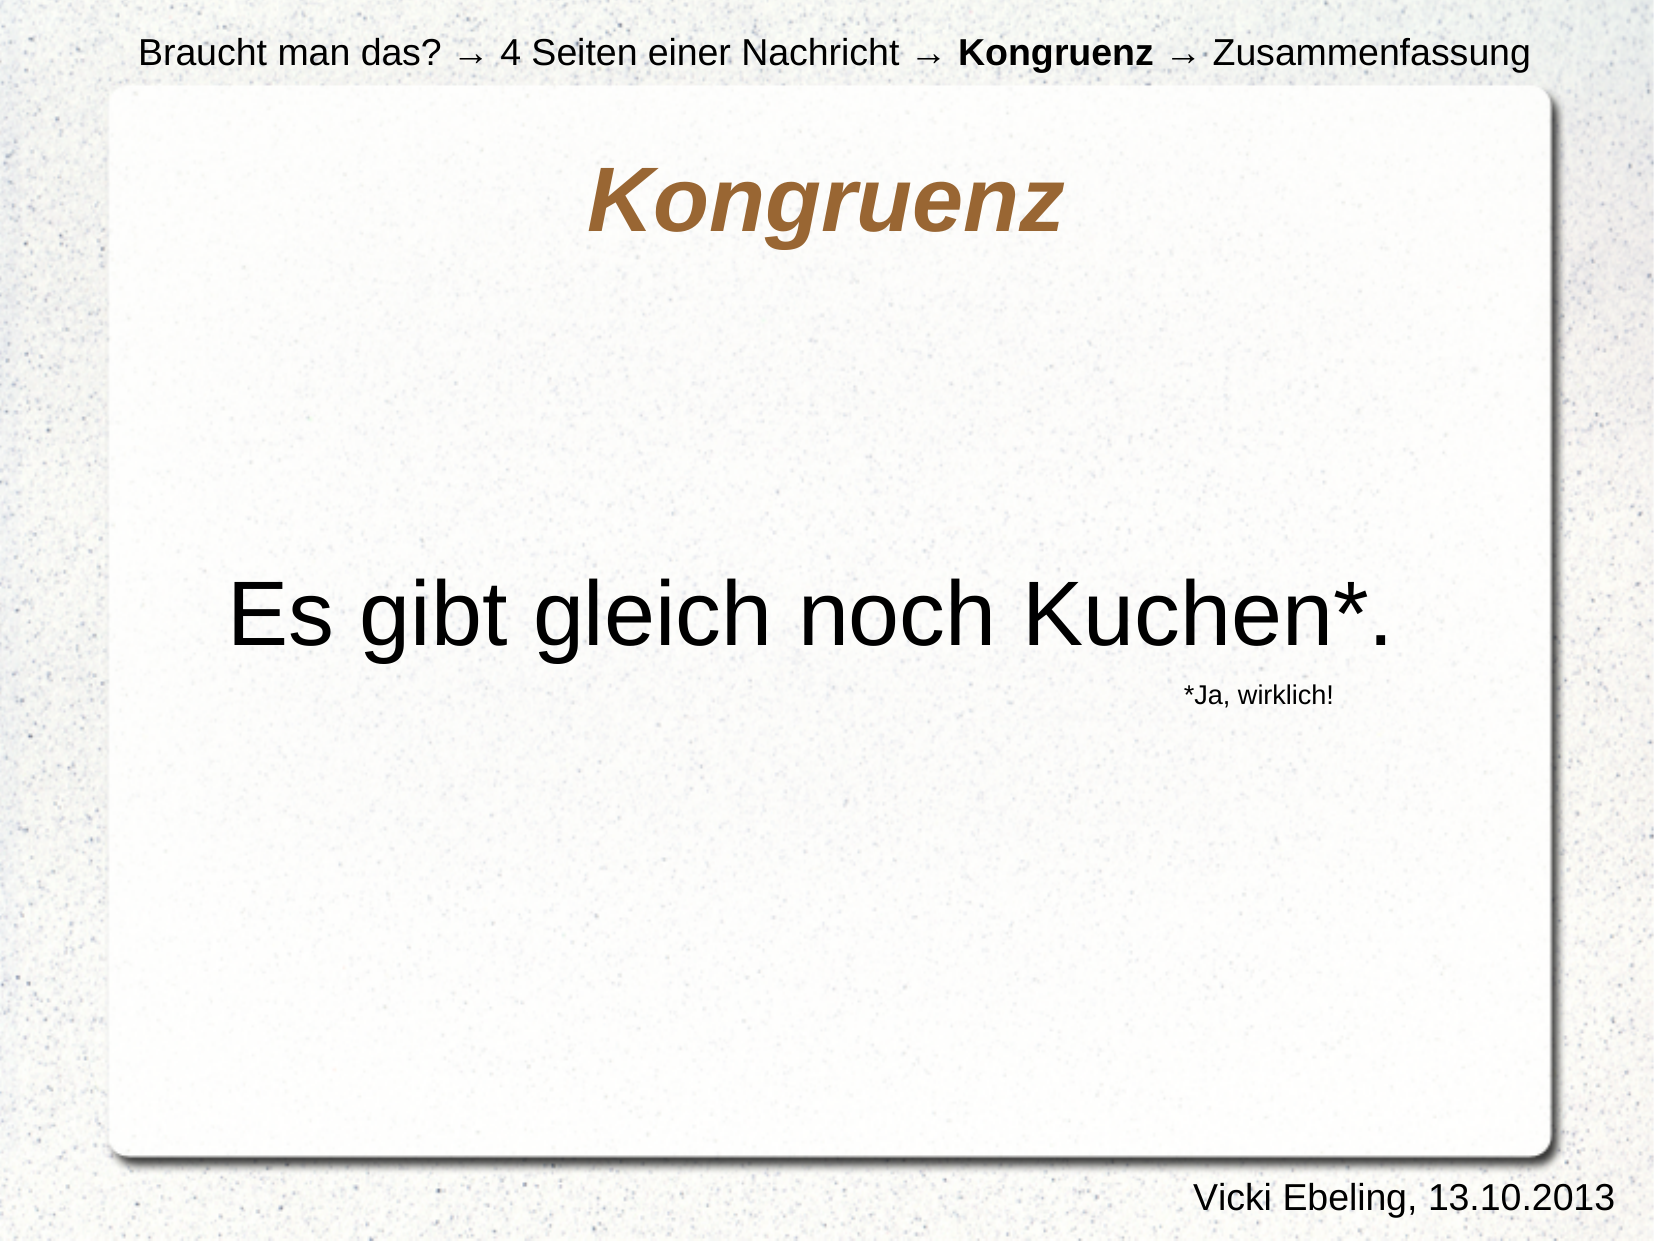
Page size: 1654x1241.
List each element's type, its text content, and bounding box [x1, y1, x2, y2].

picture [0, 0, 1654, 1241]
text_box *Ja, wirklich! [1169, 672, 1349, 718]
title Kongruenz [118, 96, 1536, 304]
text_box Braucht man das? → 4 Seiten einer Nachricht → Kongruenz → Zusammenfassung [123, 23, 1546, 81]
text_box Vicki Ebeling, 13.10.2013 [1178, 1169, 1630, 1227]
text_box Es gibt gleich noch Kuchen*. [212, 555, 1412, 673]
